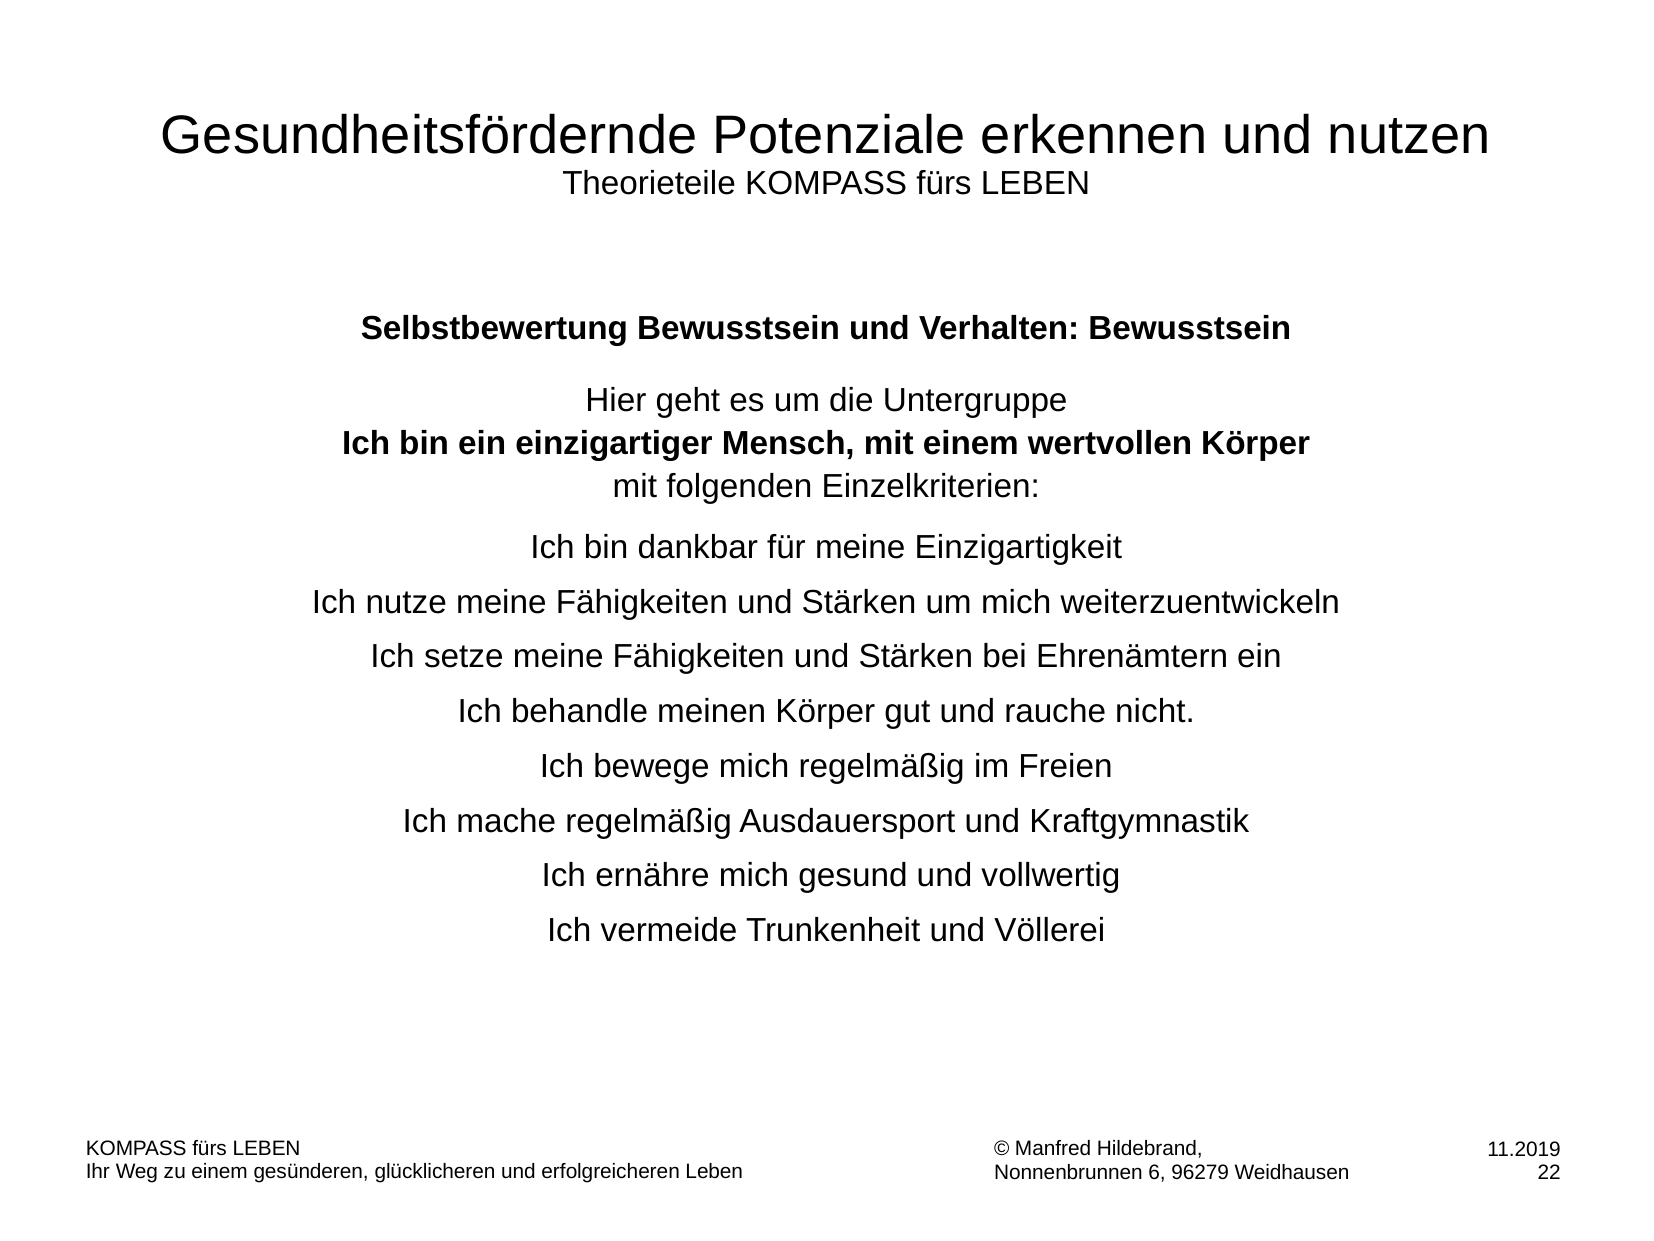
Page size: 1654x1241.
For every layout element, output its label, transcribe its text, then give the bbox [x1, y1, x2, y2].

text_box 11.2019 22 [1405, 1118, 1576, 1203]
title Gesundheitsfördernde Potenziale erkennen und nutzen Theorieteile KOMPASS fürs LEBEN [82, 49, 1571, 257]
list Selbstbewertung Bewusstsein und Verhalten: Bewusstsein Hier geht es um die Untergruppe Ich bin ein einzigartiger Mensch, mit einem wertvollen Körper mit folgenden Einzelkriterien: Ich bin dankbar für meine Einzigartigkeit Ich nutze meine Fähigkeiten und Stärken um mich weiterzuentwickeln Ich setze meine Fähigkeiten und Stärken bei Ehrenämtern ein Ich behandle meinen Körper gut und rauche nicht. Ich bewege mich regelmäßig im Freien Ich mache regelmäßig Ausdauersport und Kraftgymnastik Ich ernähre mich gesund und vollwertig Ich vermeide Trunkenheit und Völlerei [82, 309, 1571, 1077]
text_box © Manfred Hildebrand, Nonnenbrunnen 6, 96279 Weidhausen [979, 1118, 1389, 1203]
text_box KOMPASS fürs LEBEN Ihr Weg zu einem gesünderen, glücklicheren und erfolgreicheren Leben [71, 1118, 964, 1202]
